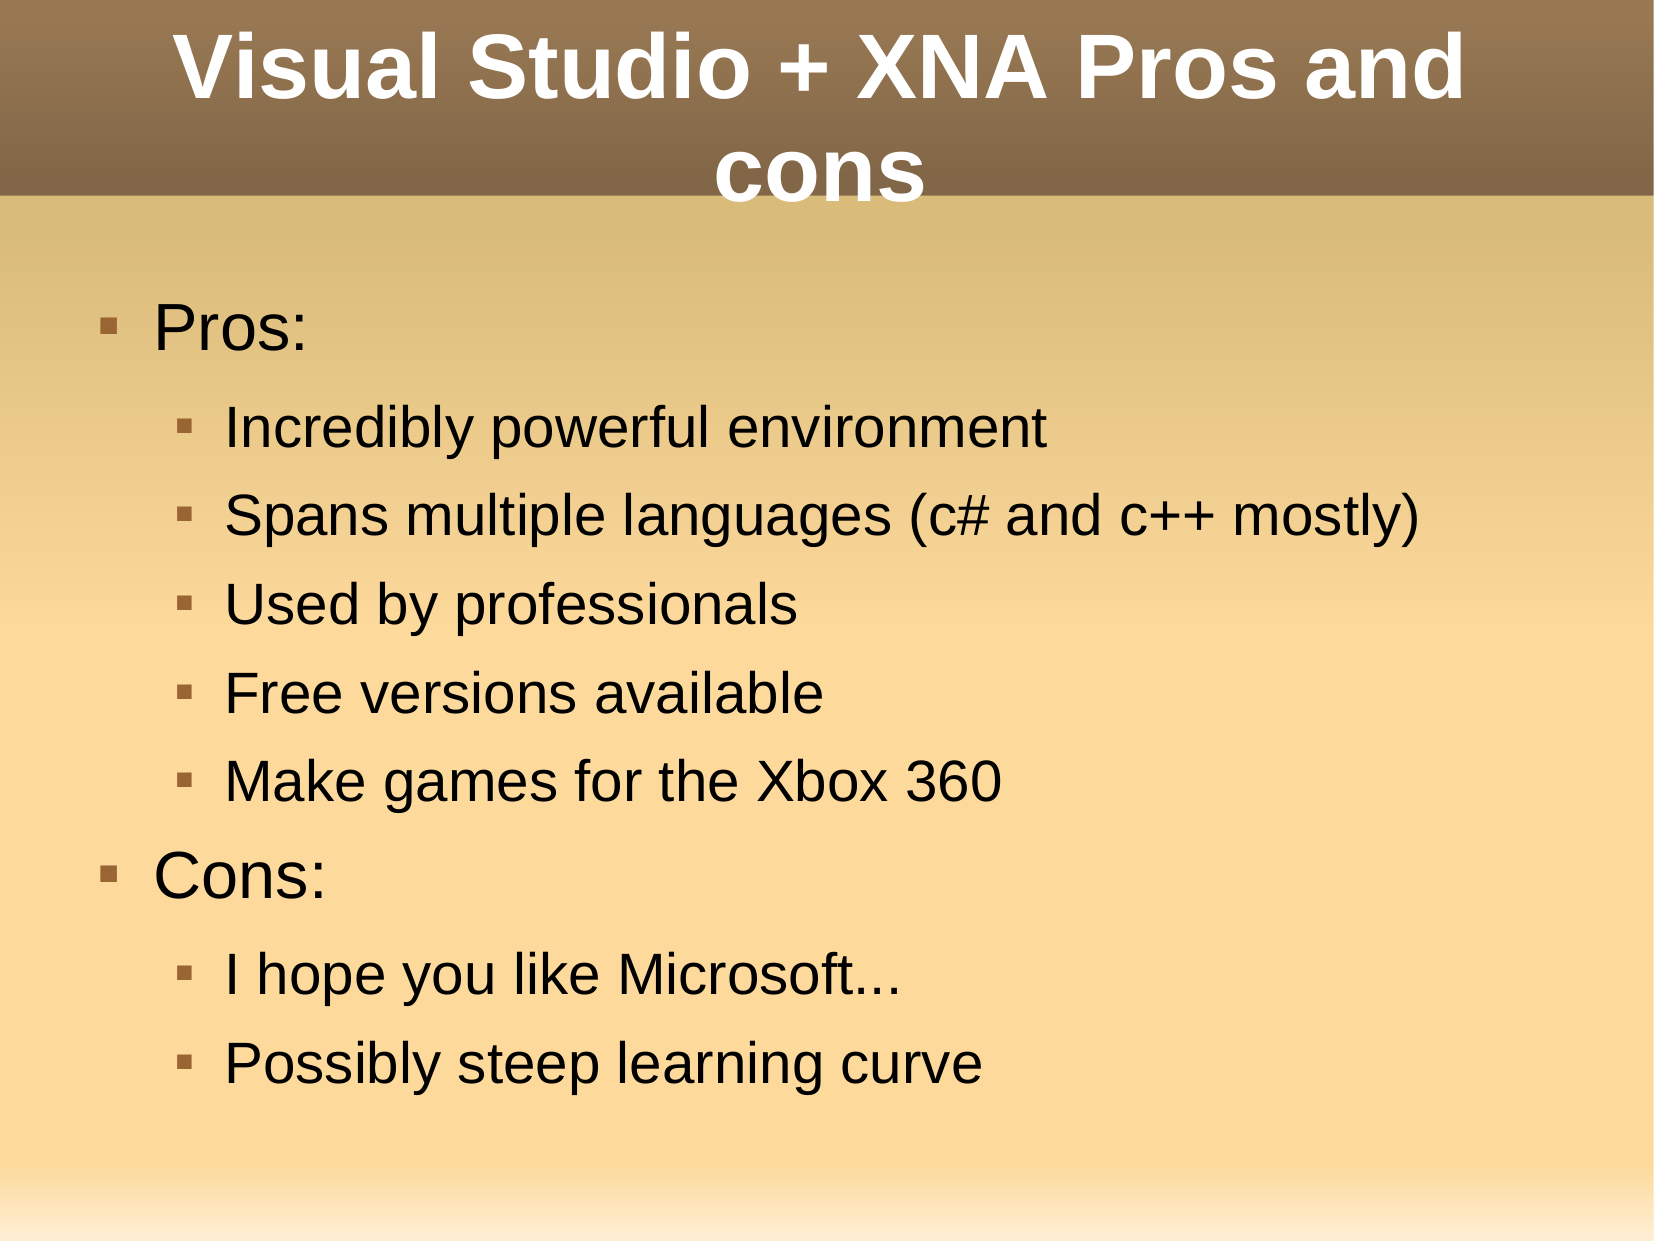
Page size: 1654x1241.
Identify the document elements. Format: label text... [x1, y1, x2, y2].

list Pros: Incredibly powerful environment Spans multiple languages (c# and c++ mostly) Used by professionals Free versions available Make games for the Xbox 360 Cons: I hope you like Microsoft... Possibly steep learning curve [82, 290, 1571, 1165]
title Visual Studio + XNA Pros and cons [76, 0, 1565, 237]
picture [0, 0, 1654, 1241]
